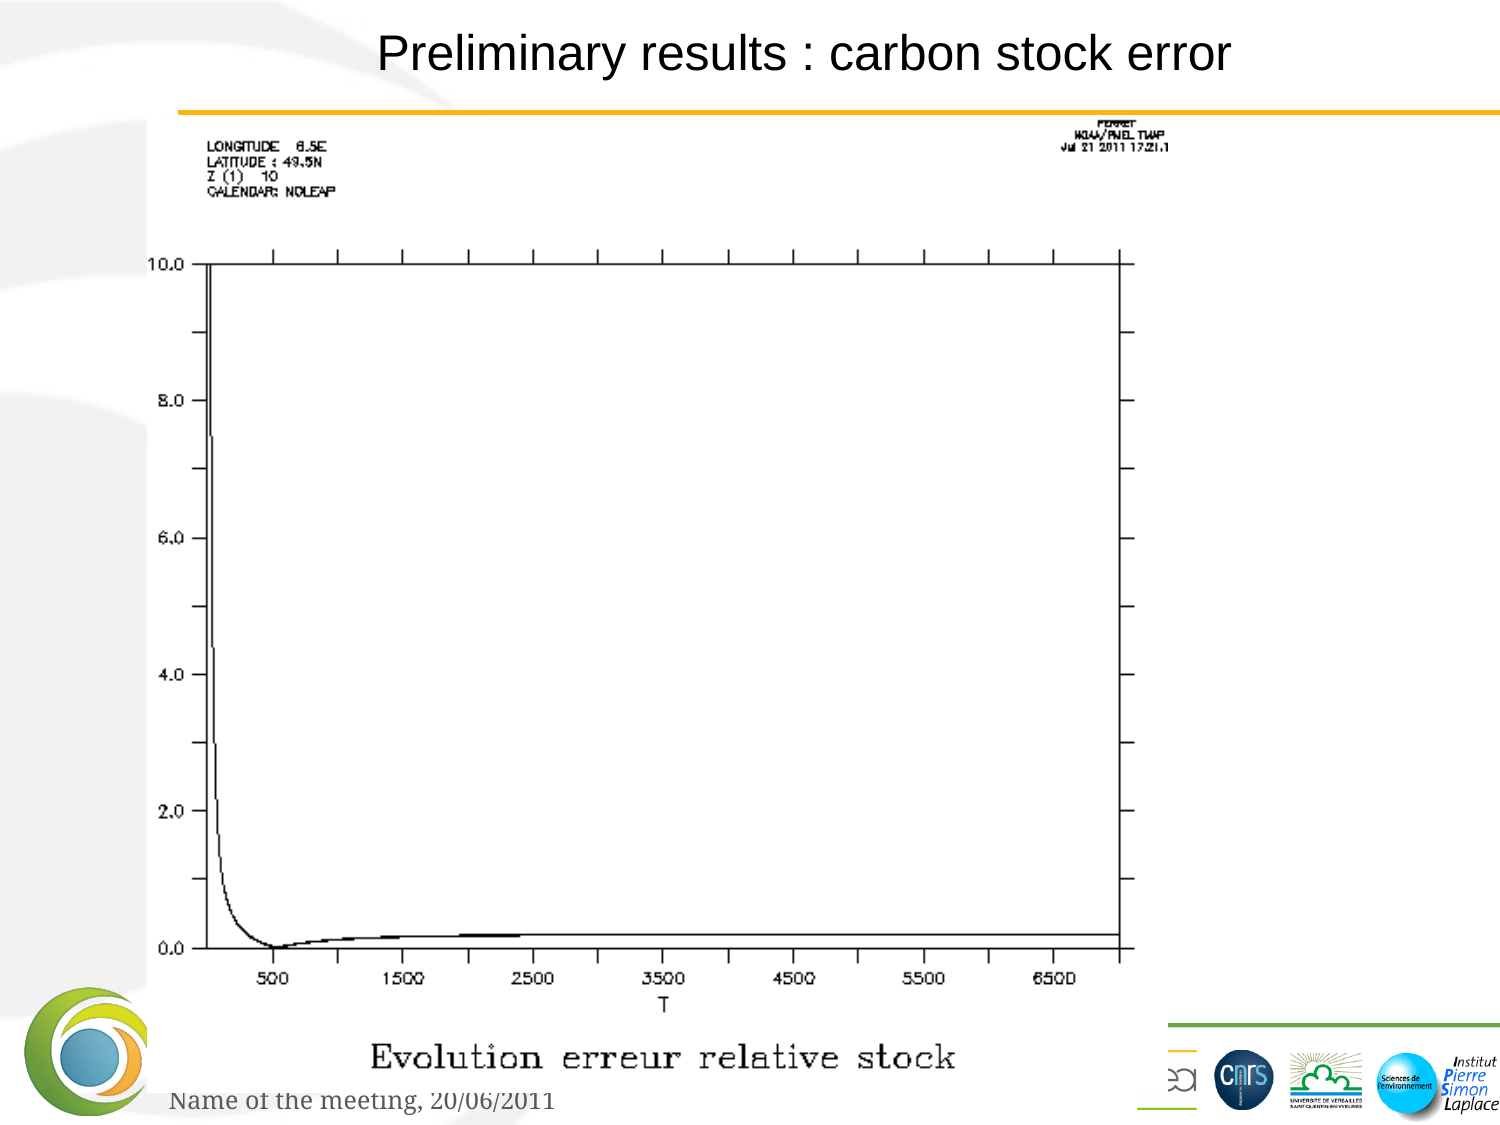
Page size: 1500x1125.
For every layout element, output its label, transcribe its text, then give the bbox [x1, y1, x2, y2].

picture [0, 0, 1500, 1125]
text_box Preliminary results : carbon stock error [361, 17, 1270, 89]
